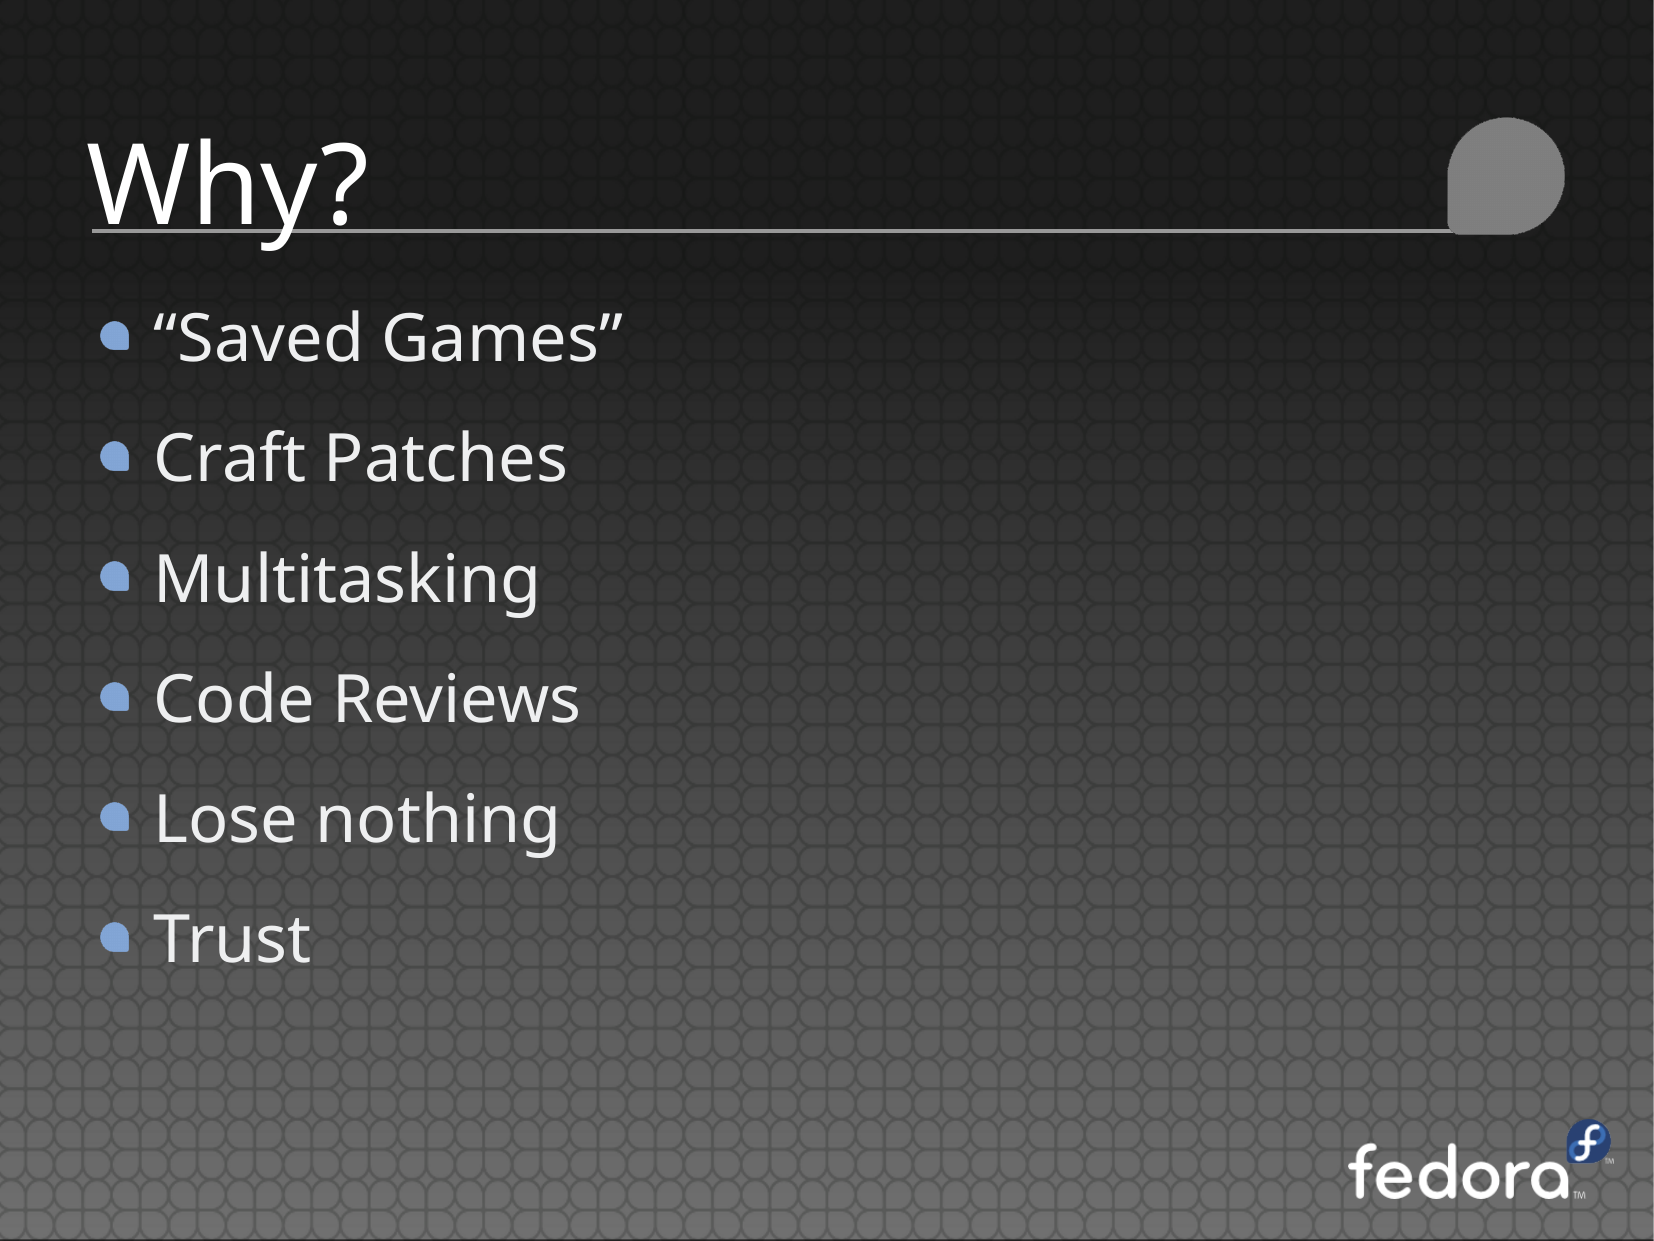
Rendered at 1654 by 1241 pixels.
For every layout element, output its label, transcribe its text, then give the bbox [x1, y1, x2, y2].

title Why? [86, 112, 1576, 249]
picture [0, 0, 1654, 1241]
list “Saved Games” Craft Patches Multitasking Code Reviews Lose nothing Trust [82, 290, 1571, 1109]
